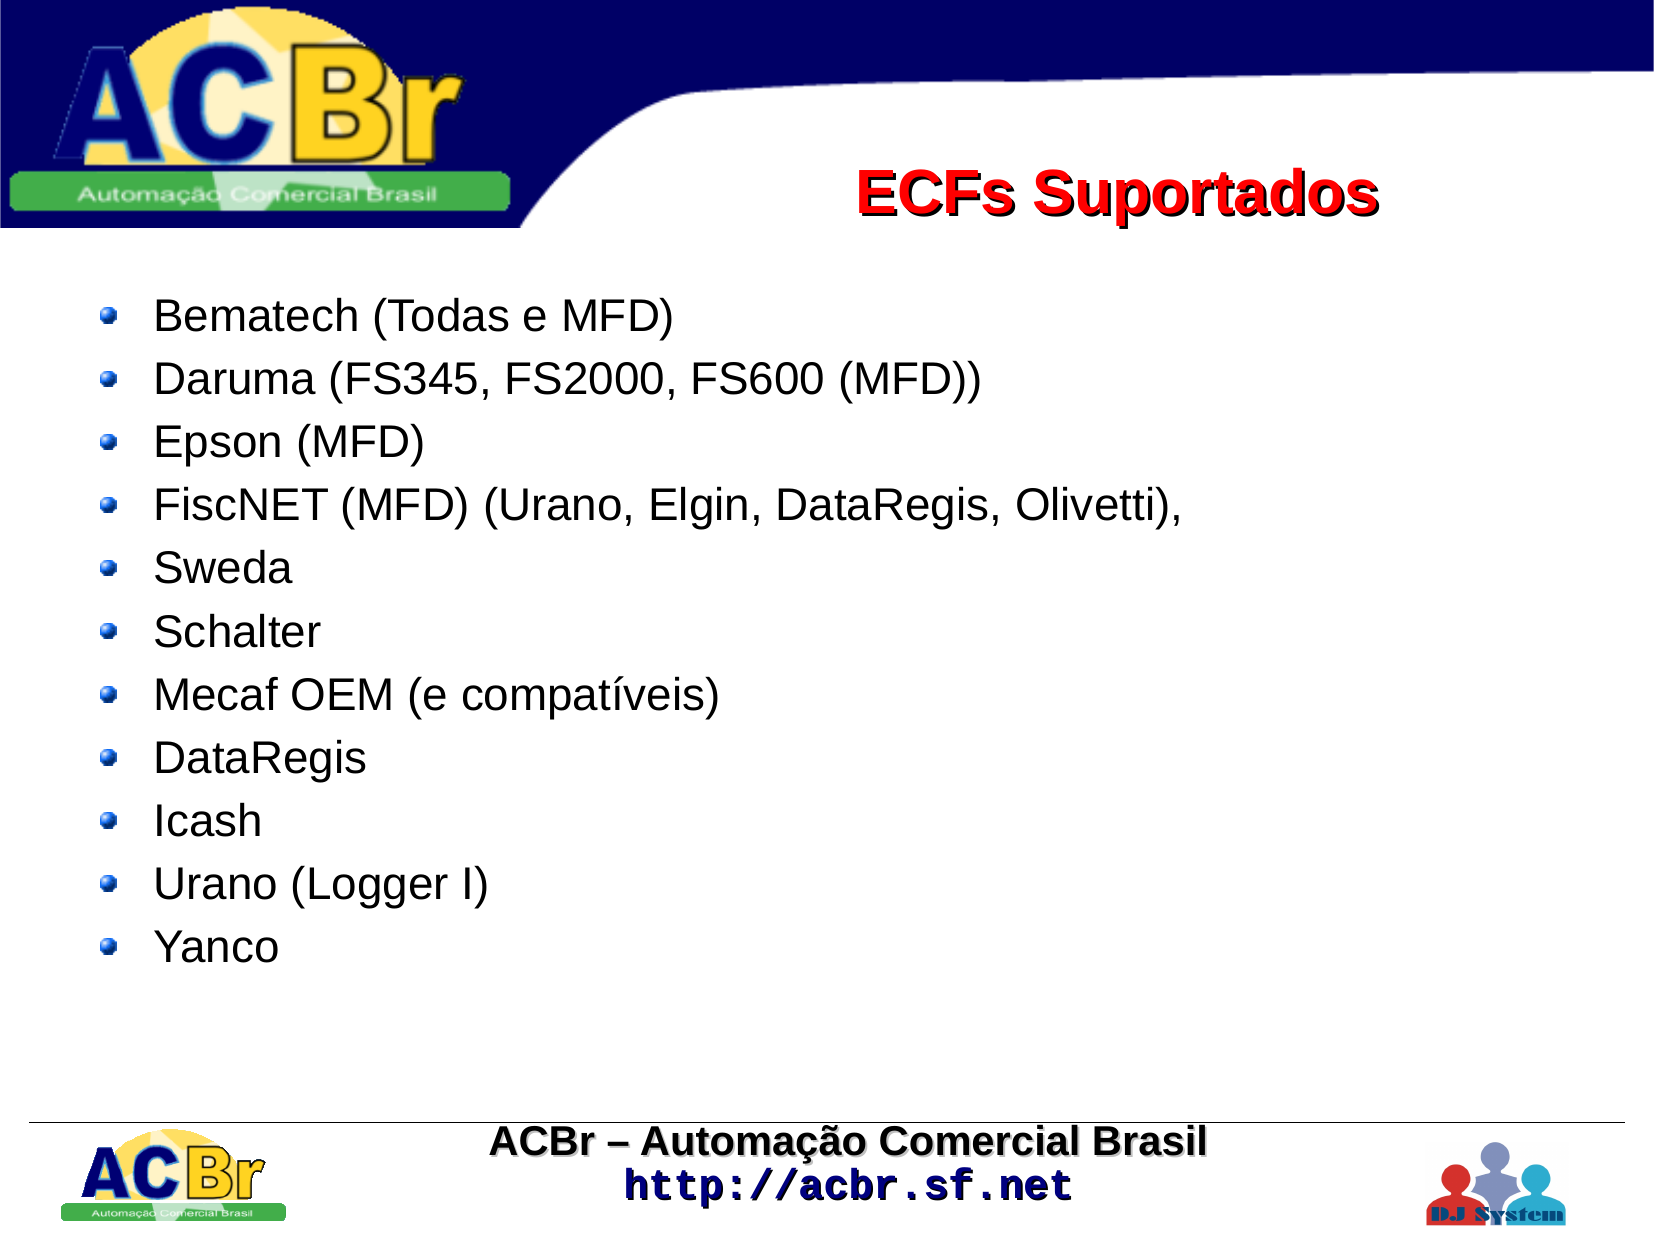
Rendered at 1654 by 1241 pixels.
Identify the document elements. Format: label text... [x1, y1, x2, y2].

list Bematech (Todas e MFD) Daruma (FS345, FS2000, FS600 (MFD)) Epson (MFD) FiscNET (MFD) (Urano, Elgin, DataRegis, Olivetti), Sweda Schalter Mecaf OEM (e compatíveis) DataRegis Icash Urano (Logger I) Yanco [82, 290, 1571, 1094]
picture [0, 0, 1654, 228]
picture [59, 1127, 287, 1224]
title ECFs Suportados [604, 115, 1631, 270]
picture [1425, 1142, 1569, 1227]
